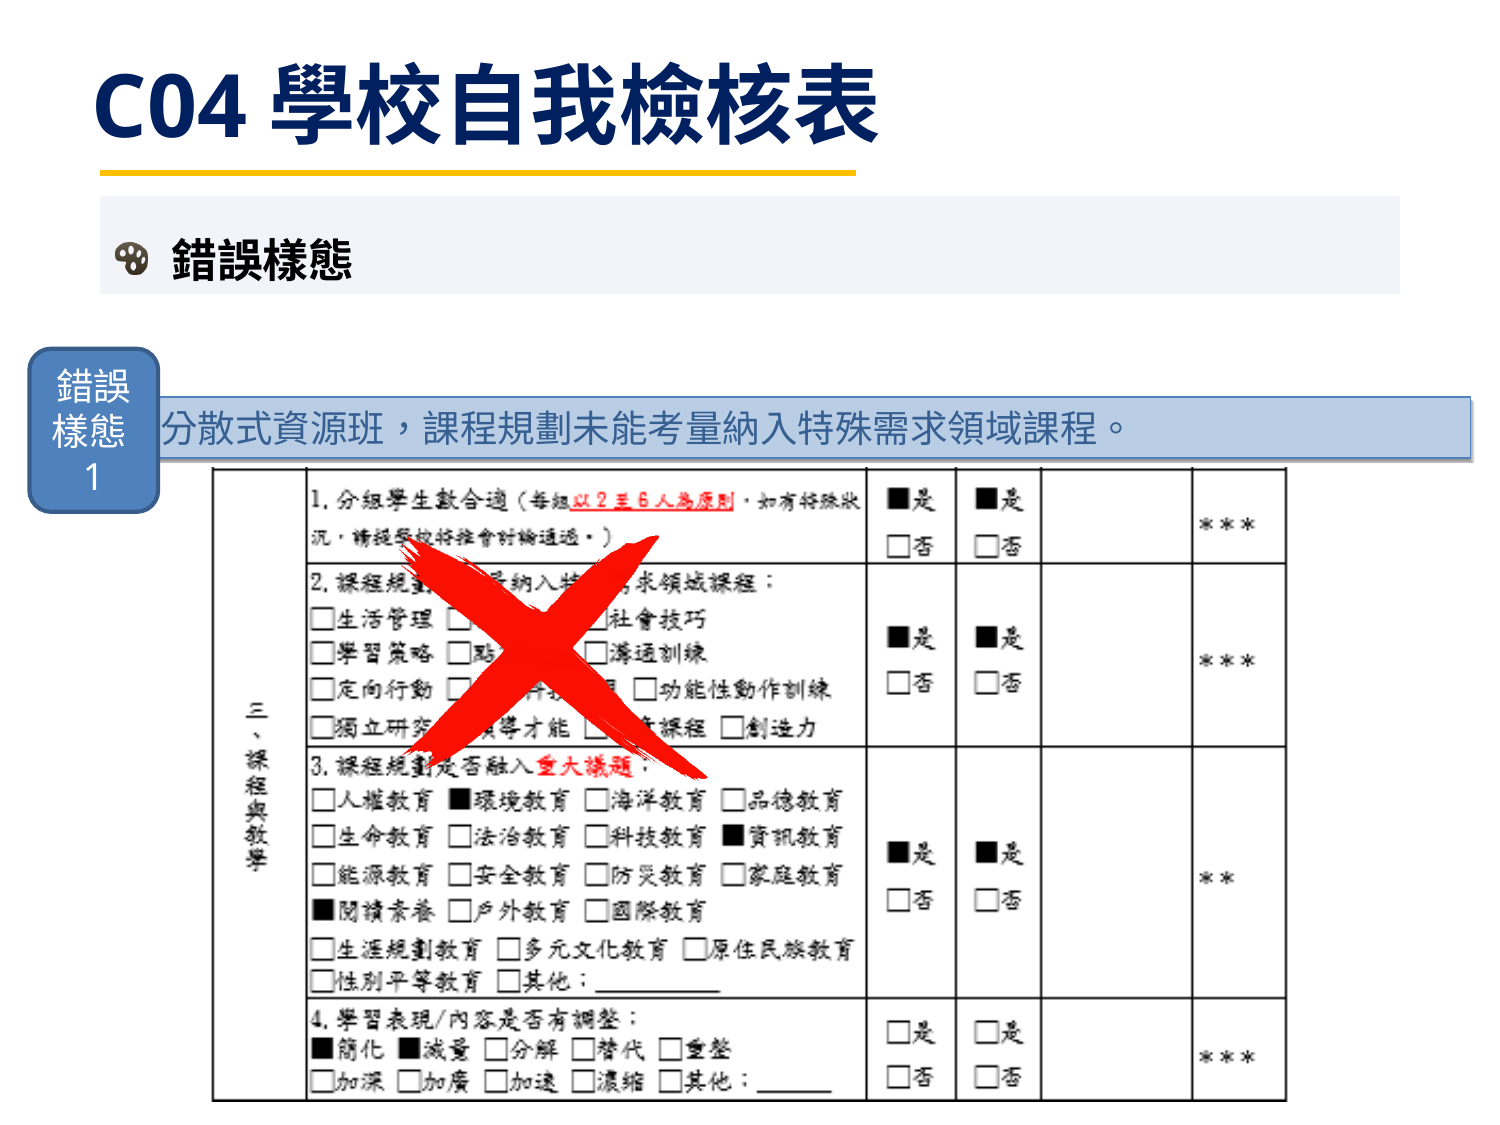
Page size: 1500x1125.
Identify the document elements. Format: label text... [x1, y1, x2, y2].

text_box C04學校自我檢核表 [76, 42, 890, 164]
text_box 錯誤樣態1 [29, 348, 159, 512]
text_box 分散式資源班，課程規劃未能考量納入特殊需求領域課程。 [159, 397, 1471, 458]
text_box 錯誤樣態 [100, 196, 1400, 285]
picture [206, 468, 1294, 1102]
